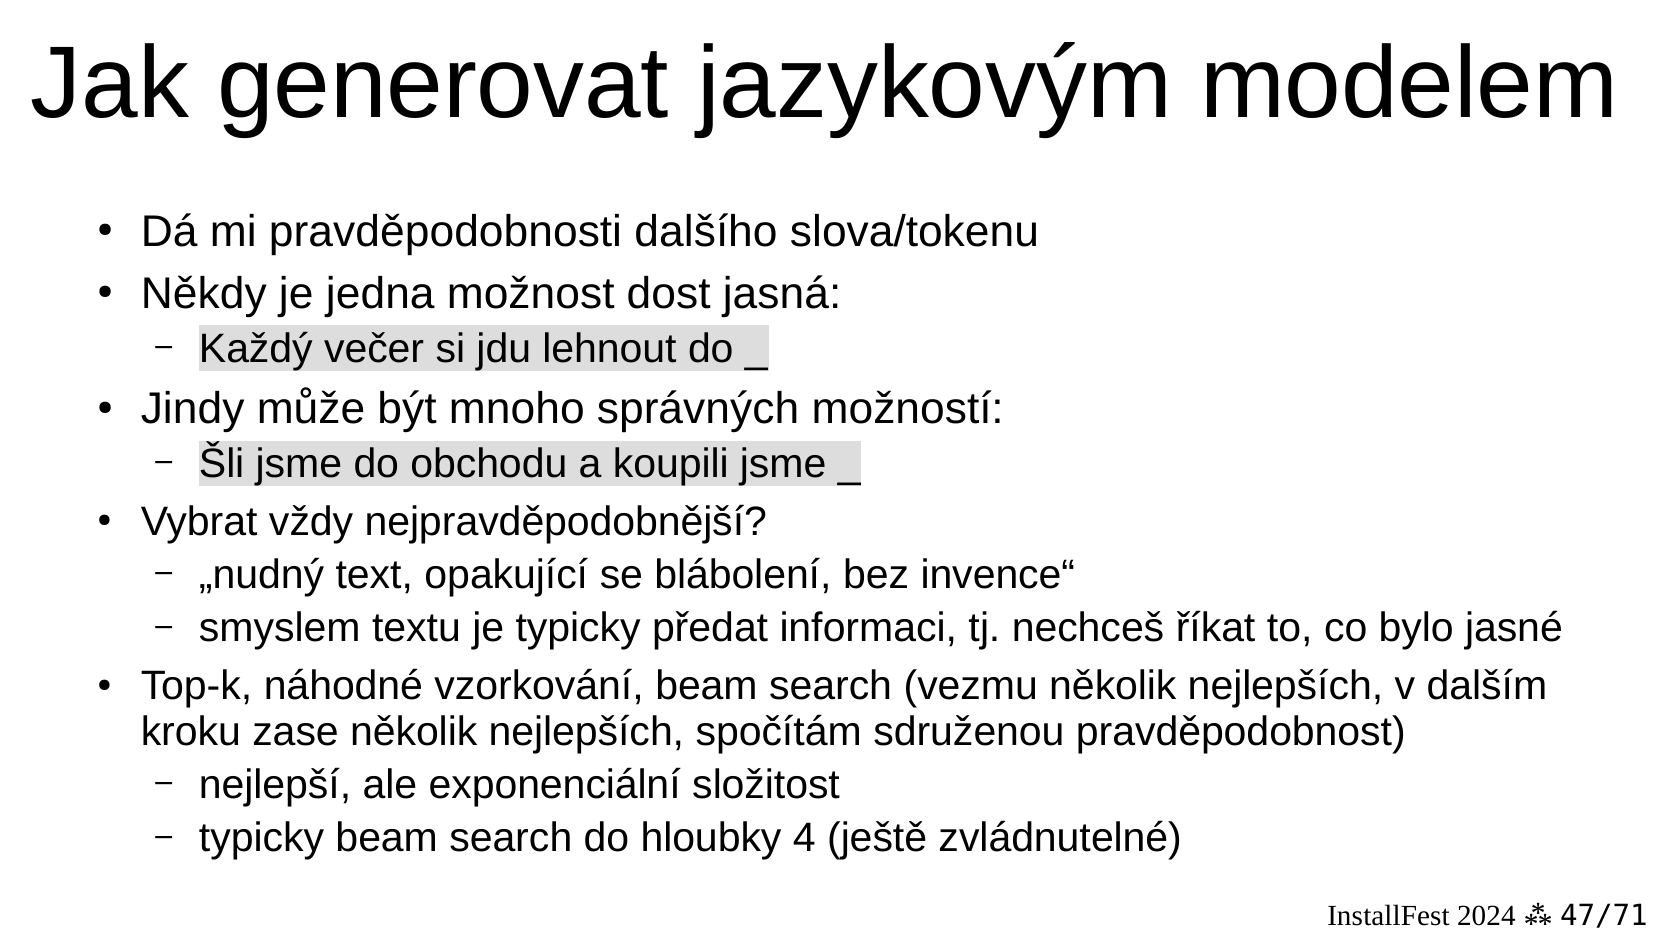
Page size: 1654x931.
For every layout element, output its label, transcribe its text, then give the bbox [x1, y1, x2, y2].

title Jak generovat jazykovým modelem [0, 13, 1651, 151]
list Dá mi pravděpodobnosti dalšího slova/tokenu Někdy je jedna možnost dost jasná: Každý večer si jdu lehnout do _ Jindy může být mnoho správných možností: Šli jsme do obchodu a koupili jsme _ Vybrat vždy nejpravděpodobnější? „nudný text, opakující se blábolení, bez invence“ smyslem textu je typicky předat informaci, tj. nechceš říkat to, co bylo jasné Top-k, náhodné vzorkování, beam search (vezmu několik nejlepších, v dalším kroku zase několik nejlepších, spočítám sdruženou pravděpodobnost) nejlepší, ale exponenciální složitost typicky beam search do hloubky 4 (ještě zvládnutelné) [82, 206, 1571, 903]
